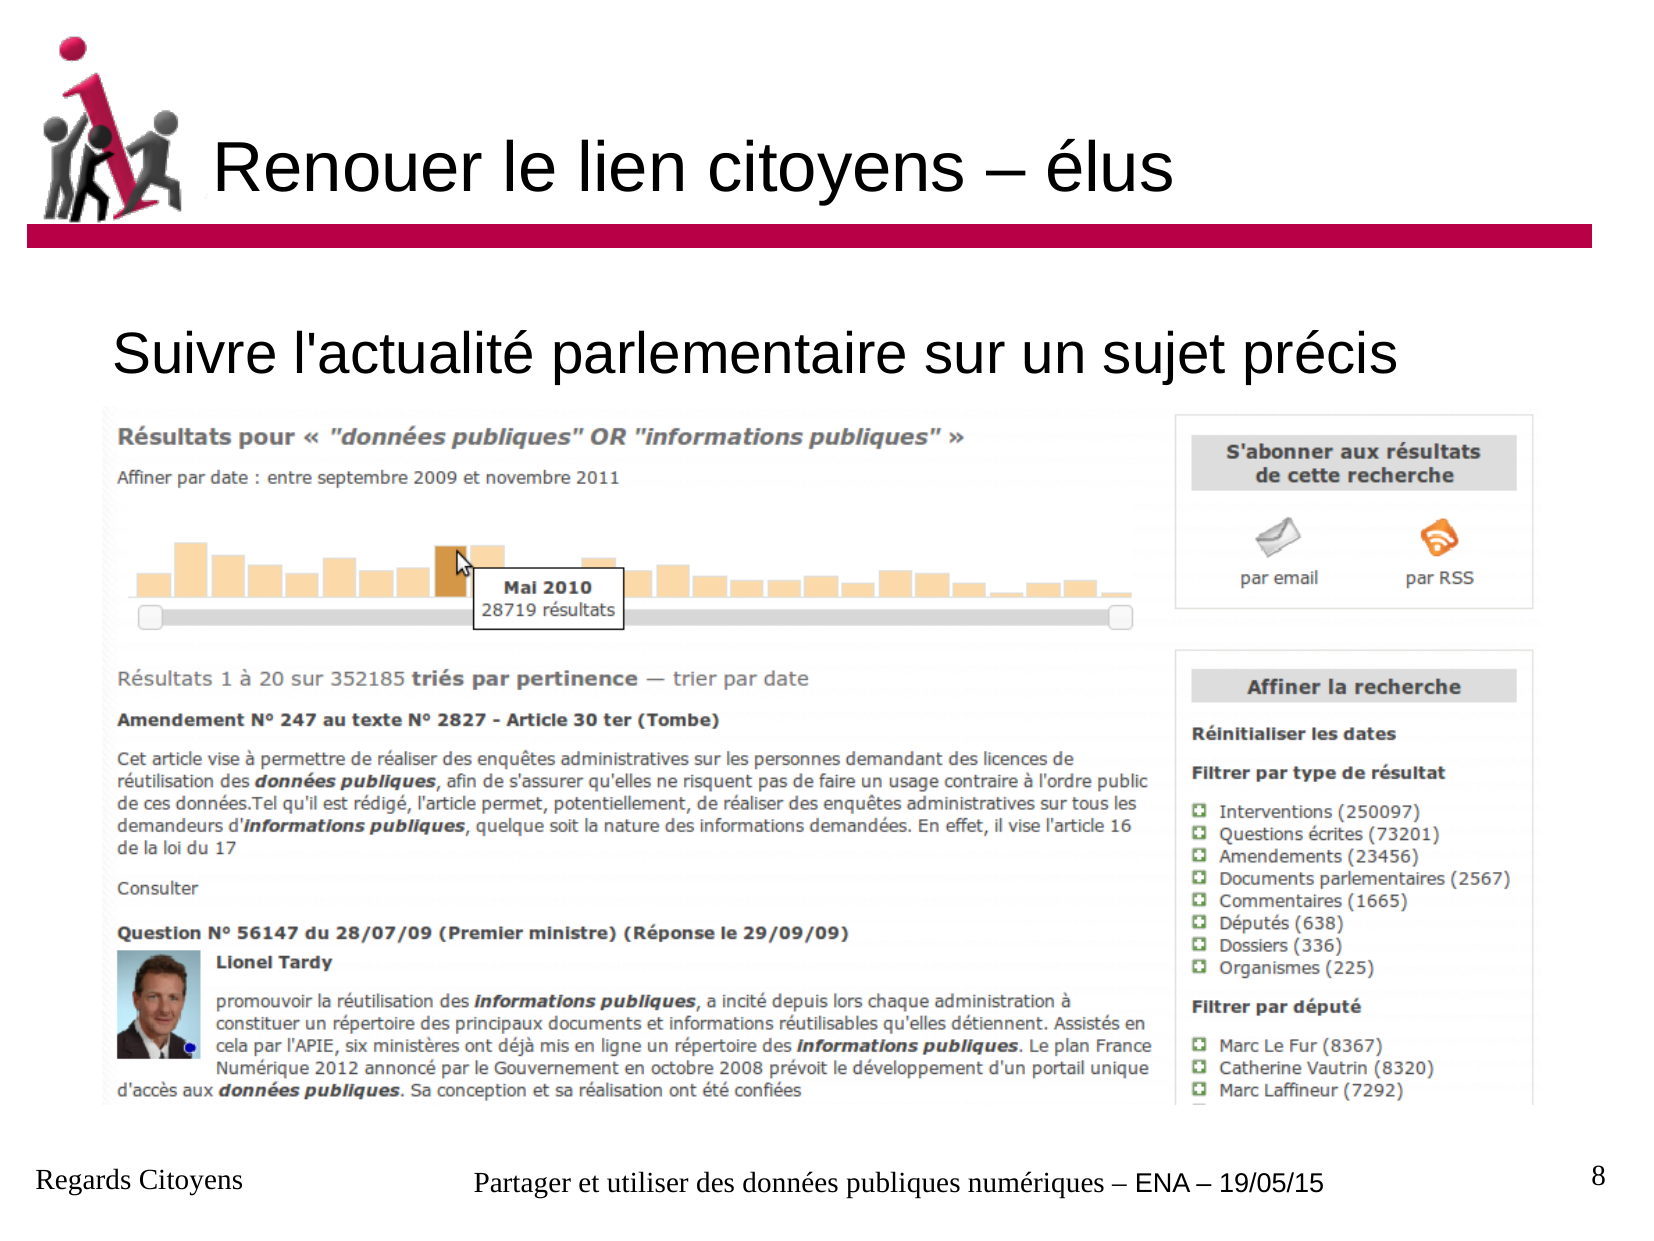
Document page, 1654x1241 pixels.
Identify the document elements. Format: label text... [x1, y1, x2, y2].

list Suivre l'actualité parlementaire sur un sujet précis [41, 321, 1636, 1140]
picture [27, 31, 208, 224]
title Renouer le lien citoyens – élus [212, 70, 1601, 264]
picture [102, 406, 1542, 1105]
